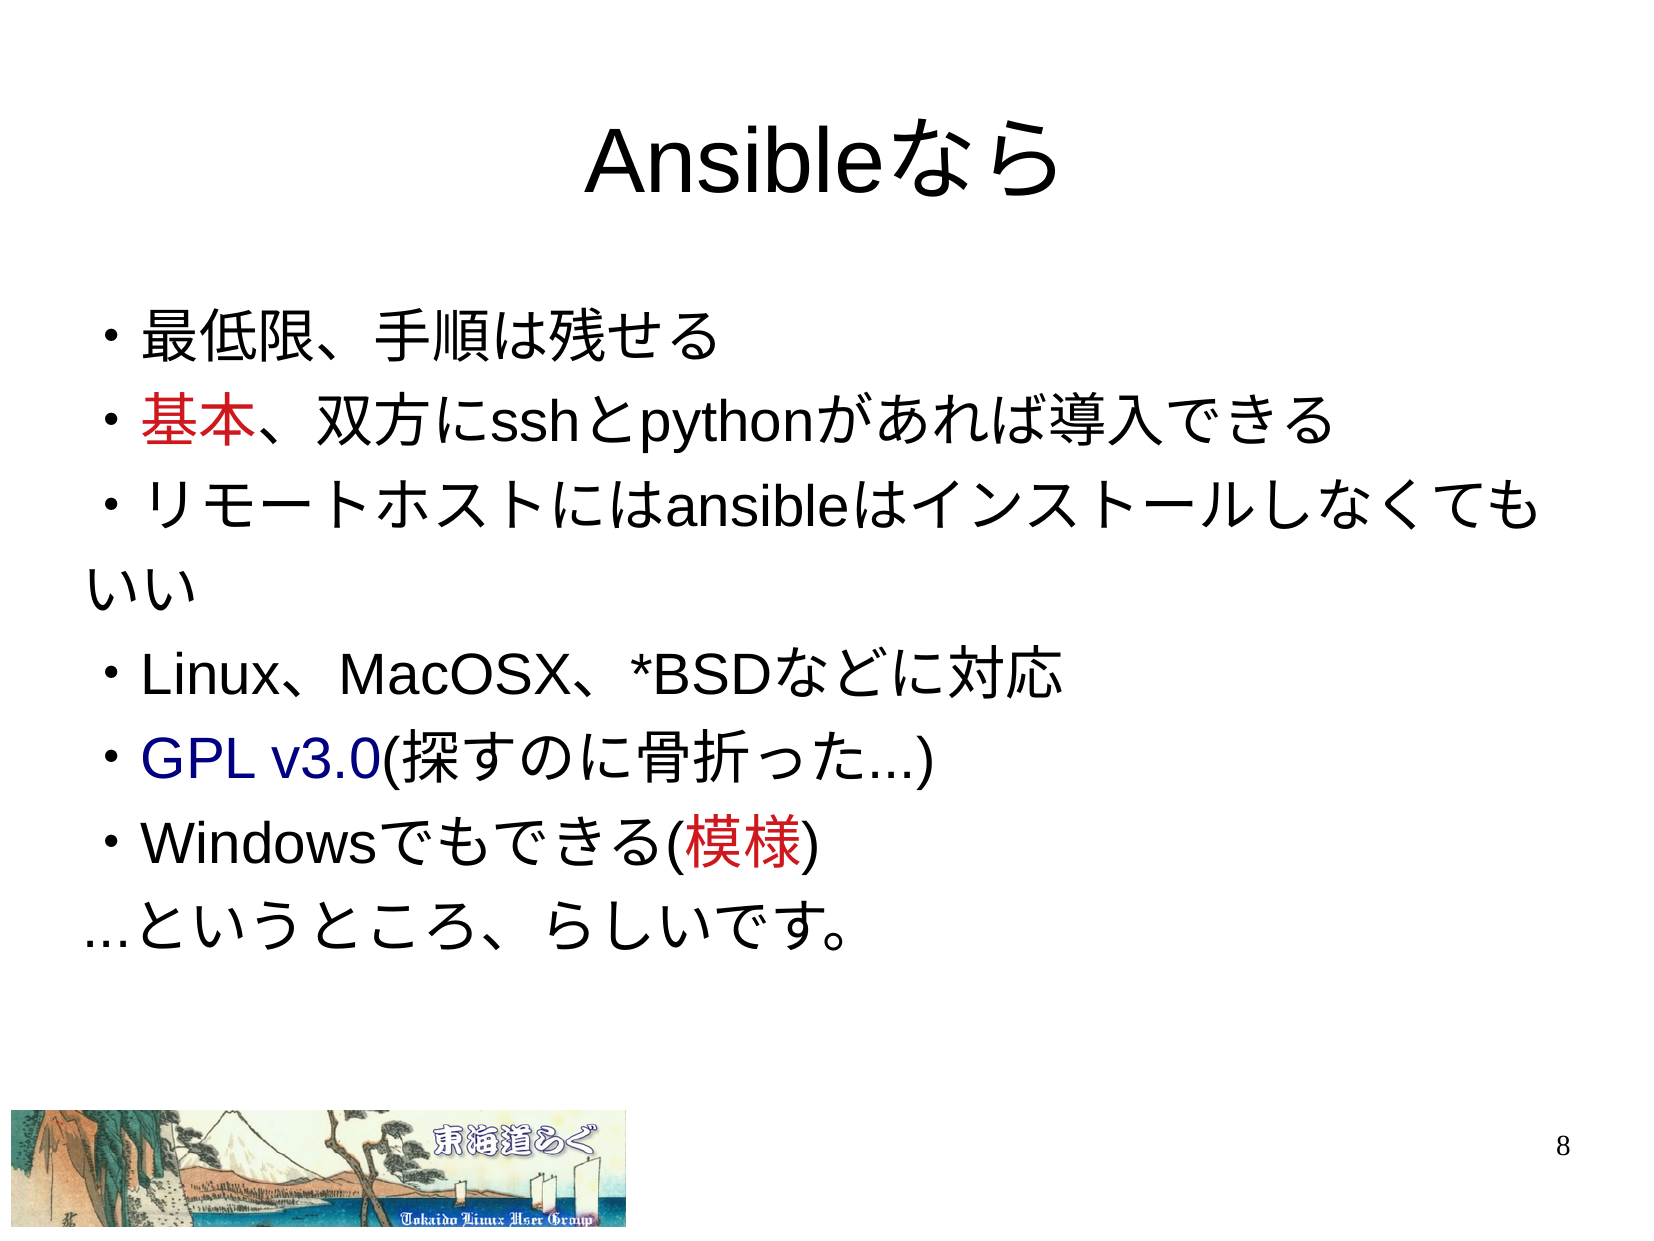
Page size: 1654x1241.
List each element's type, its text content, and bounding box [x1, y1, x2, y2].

title Ansibleなら [82, 49, 1571, 257]
subtitle ・最低限、手順は残せる ・基本、双方にsshとpythonがあれば導入できる ・リモートホストにはansibleはインストールしなくてもいい ・Linux、MacOSX、*BSDなどに対応 ・GPL v3.0(探すのに骨折った...) ・Windowsでもできる(模様) ...というところ、らしいです。 [82, 290, 1571, 1010]
picture [11, 1110, 626, 1227]
